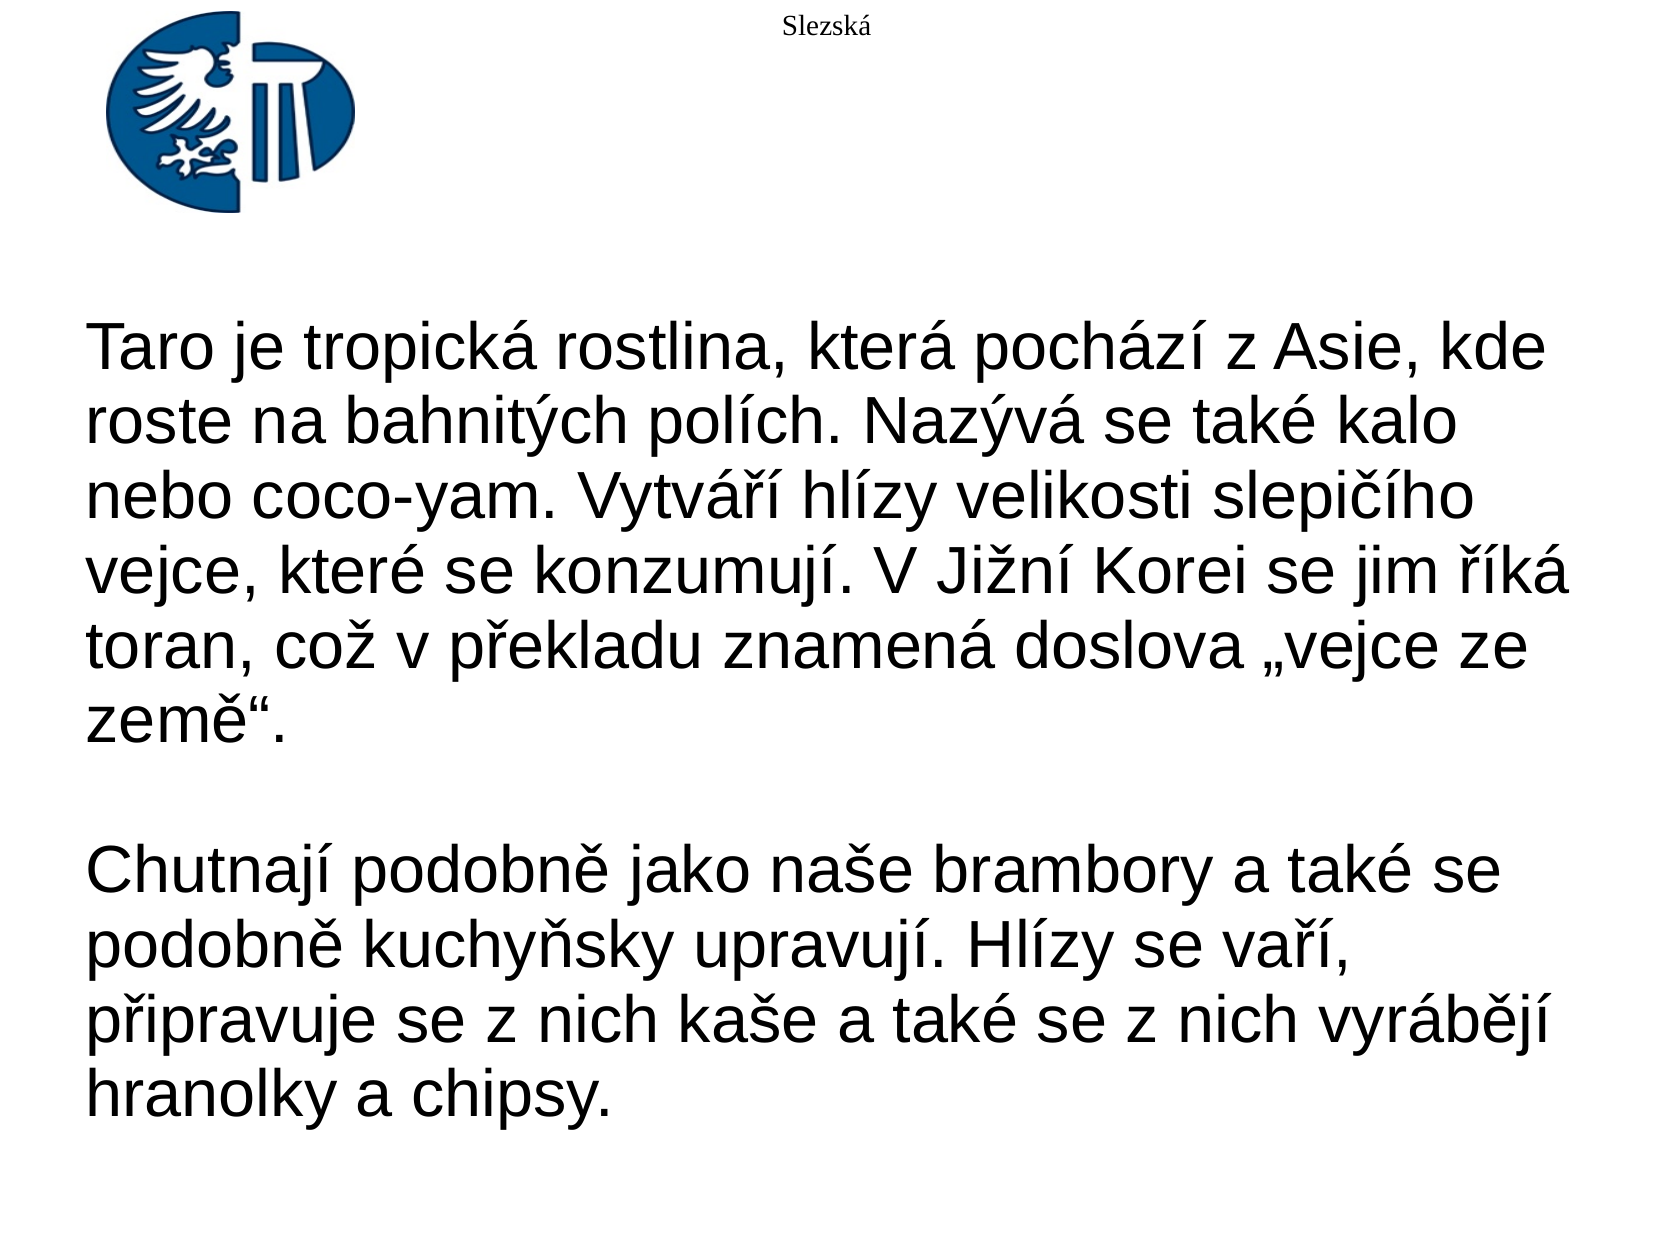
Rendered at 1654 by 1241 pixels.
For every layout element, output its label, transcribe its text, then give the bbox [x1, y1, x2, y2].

text_box Taro je tropická rostlina, která pochází z Asie, kde roste na bahnitých polích. Nazývá se také kalo nebo coco-yam. Vytváří hlízy velikosti slepičího vejce, které se konzumují. V Jižní Korei se jim říká toran, což v překladu znamená doslova „vejce ze země“. Chutnají podobně jako naše brambory a také se podobně kuchyňsky upravují. Hlízy se vaří, připravuje se z nich kaše a také se z nich vyrábějí hranolky a chipsy. [70, 171, 1607, 1139]
picture [106, 11, 355, 171]
